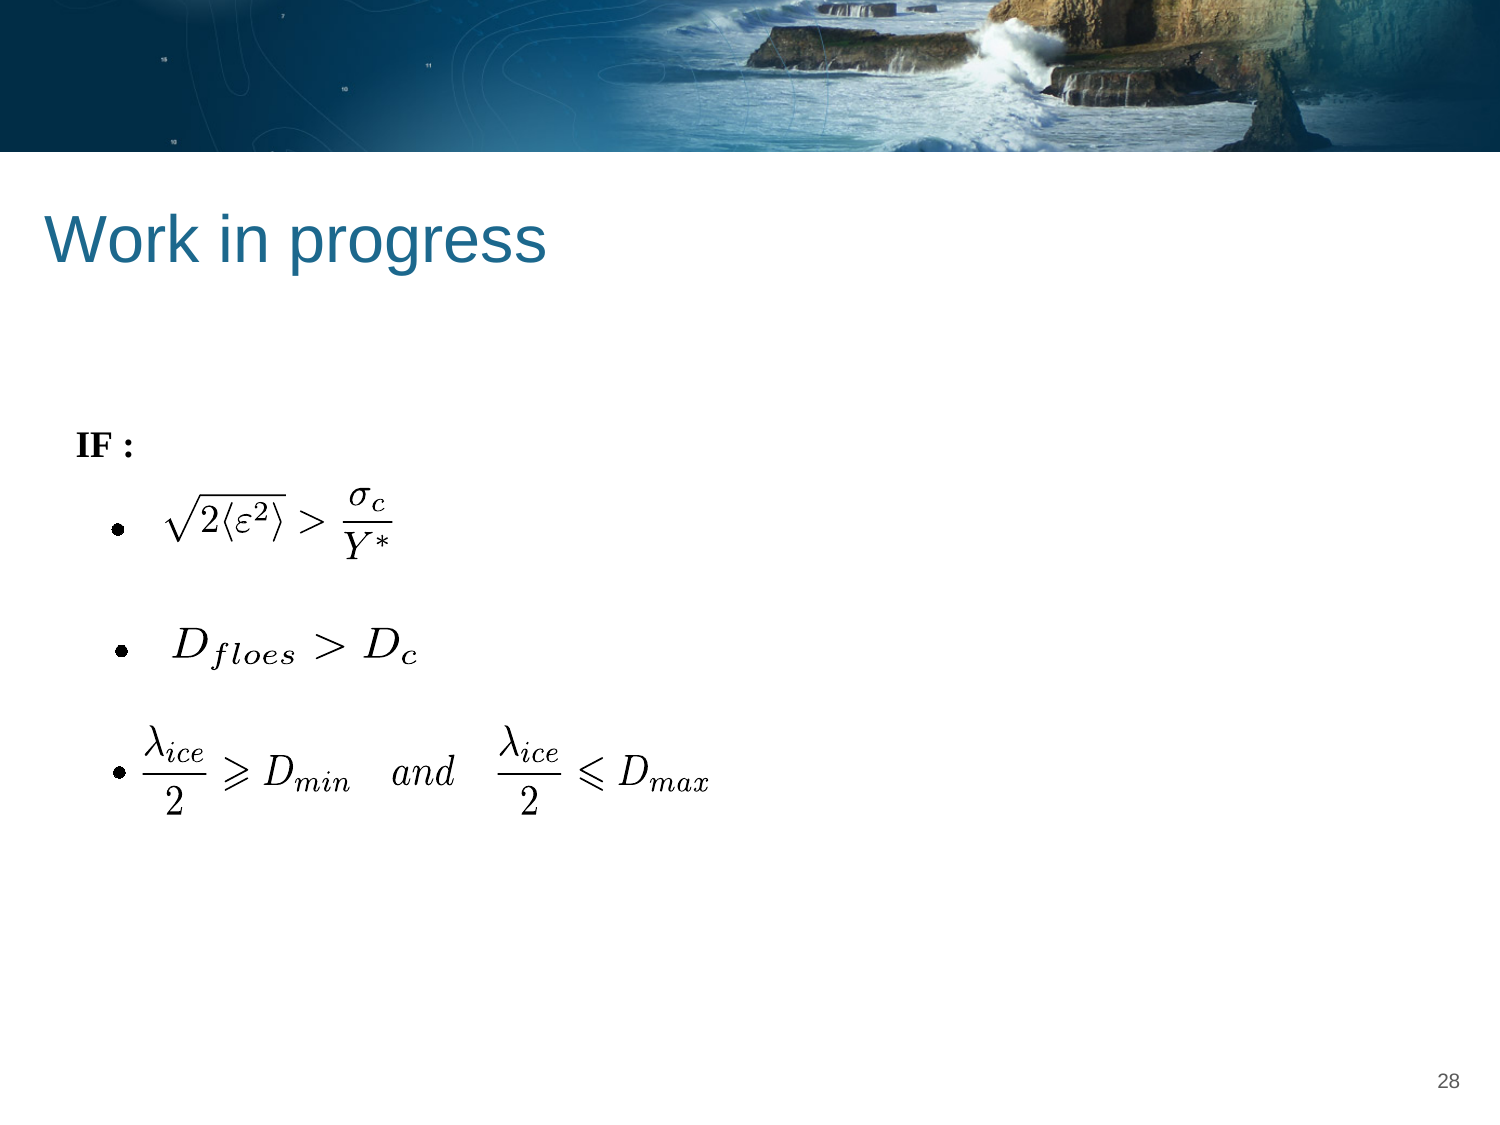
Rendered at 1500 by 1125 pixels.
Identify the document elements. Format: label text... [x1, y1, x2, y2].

text_box [113, 766, 126, 779]
text_box [160, 487, 393, 560]
text_box [142, 725, 711, 815]
text_box [169, 627, 417, 671]
picture [0, 0, 1500, 152]
text_box [111, 523, 124, 536]
text_box [115, 645, 128, 657]
text_box IF : [75, 424, 222, 467]
title Work in progress [29, 147, 1214, 323]
